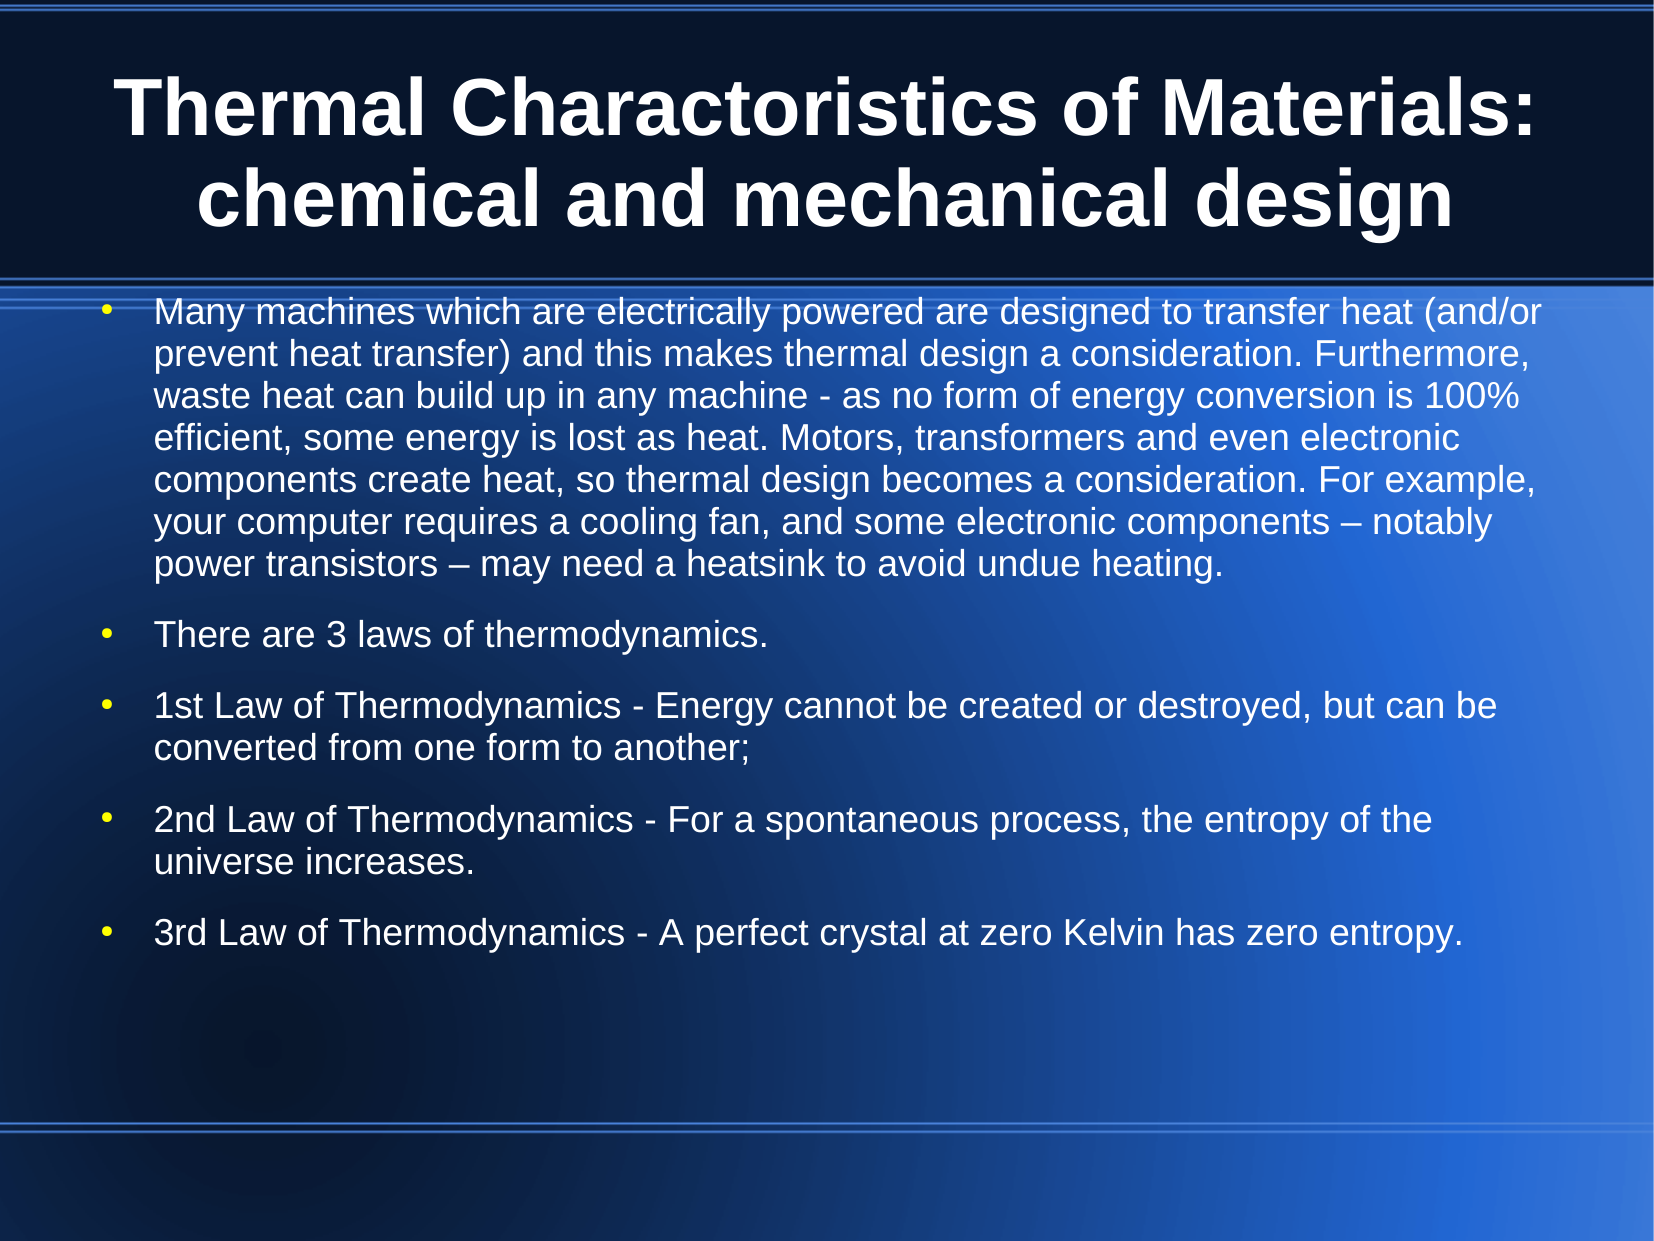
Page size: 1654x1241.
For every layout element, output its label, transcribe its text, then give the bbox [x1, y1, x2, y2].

title Thermal Charactoristics of Materials: chemical and mechanical design [82, 0, 1571, 290]
picture [0, 0, 1654, 1241]
list Many machines which are electrically powered are designed to transfer heat (and/or prevent heat transfer) and this makes thermal design a consideration. Furthermore, waste heat can build up in any machine - as no form of energy conversion is 100% efficient, some energy is lost as heat. Motors, transformers and even electronic components create heat, so thermal design becomes a consideration. For example, your computer requires a cooling fan, and some electronic components – notably power transistors – may need a heatsink to avoid undue heating. There are 3 laws of thermodynamics. 1st Law of Thermodynamics - Energy cannot be created or destroyed, but can be converted from one form to another; 2nd Law of Thermodynamics - For a spontaneous process, the entropy of the universe increases. 3rd Law of Thermodynamics - A perfect crystal at zero Kelvin has zero entropy. [82, 290, 1571, 1109]
